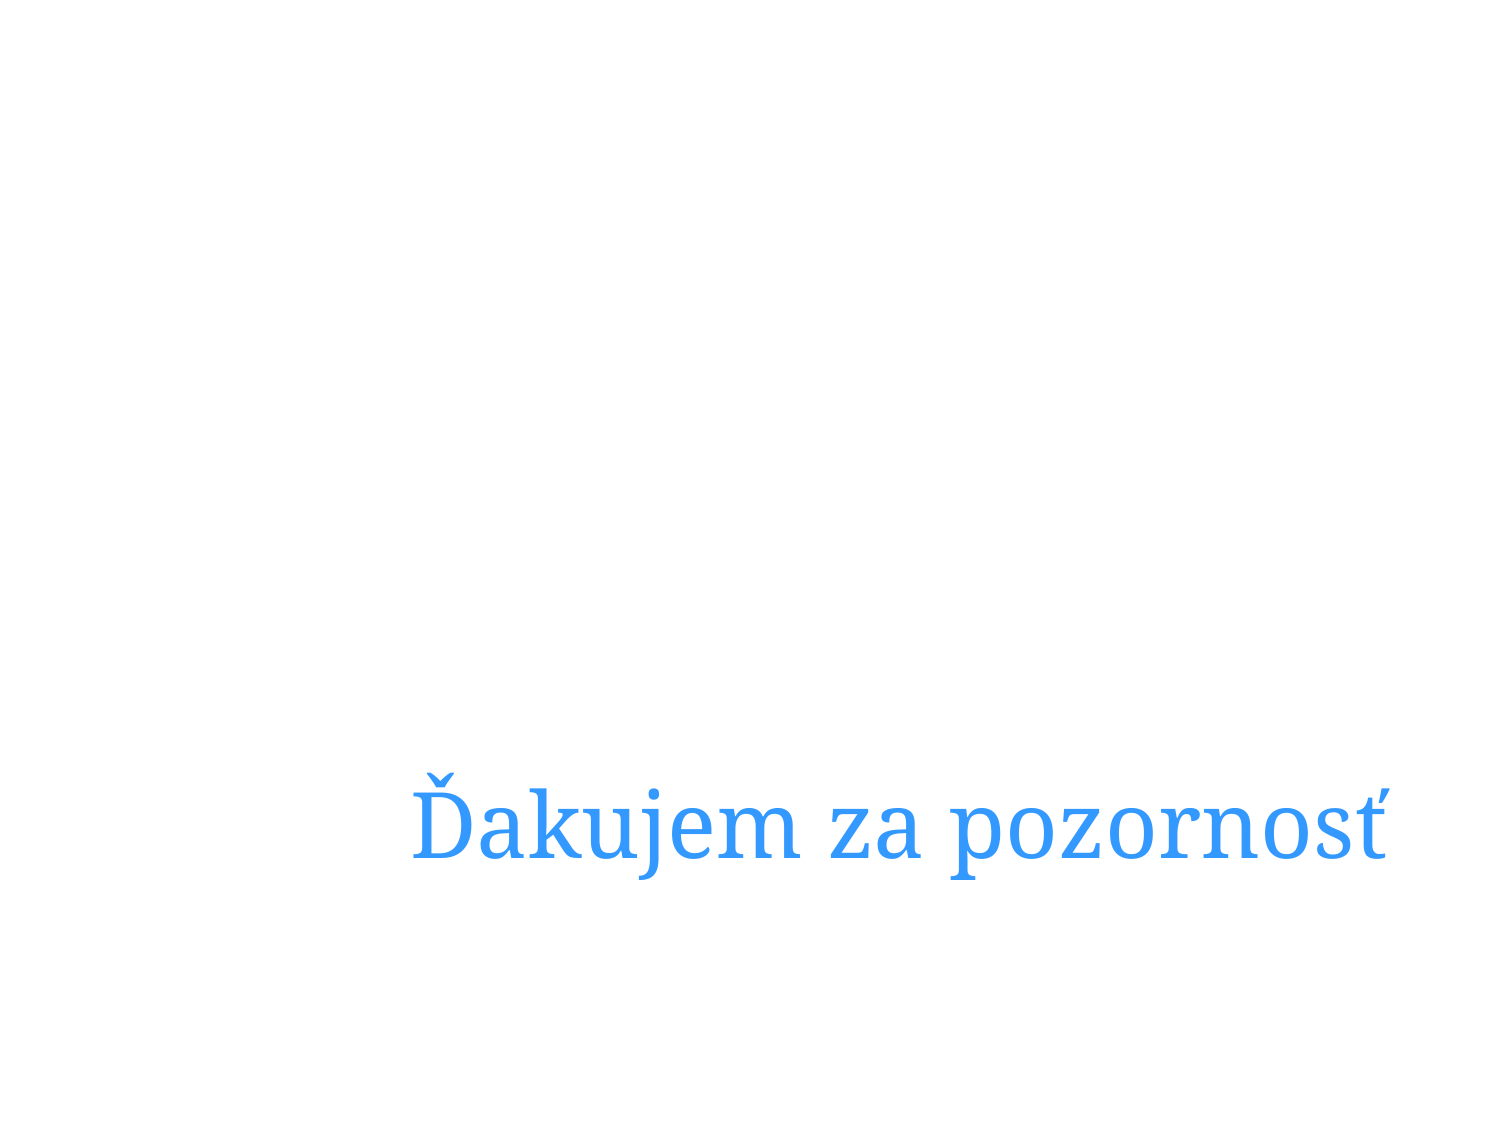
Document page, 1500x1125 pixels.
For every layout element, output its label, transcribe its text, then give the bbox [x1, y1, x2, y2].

title Ďakujem za pozornosť [53, 727, 1404, 916]
